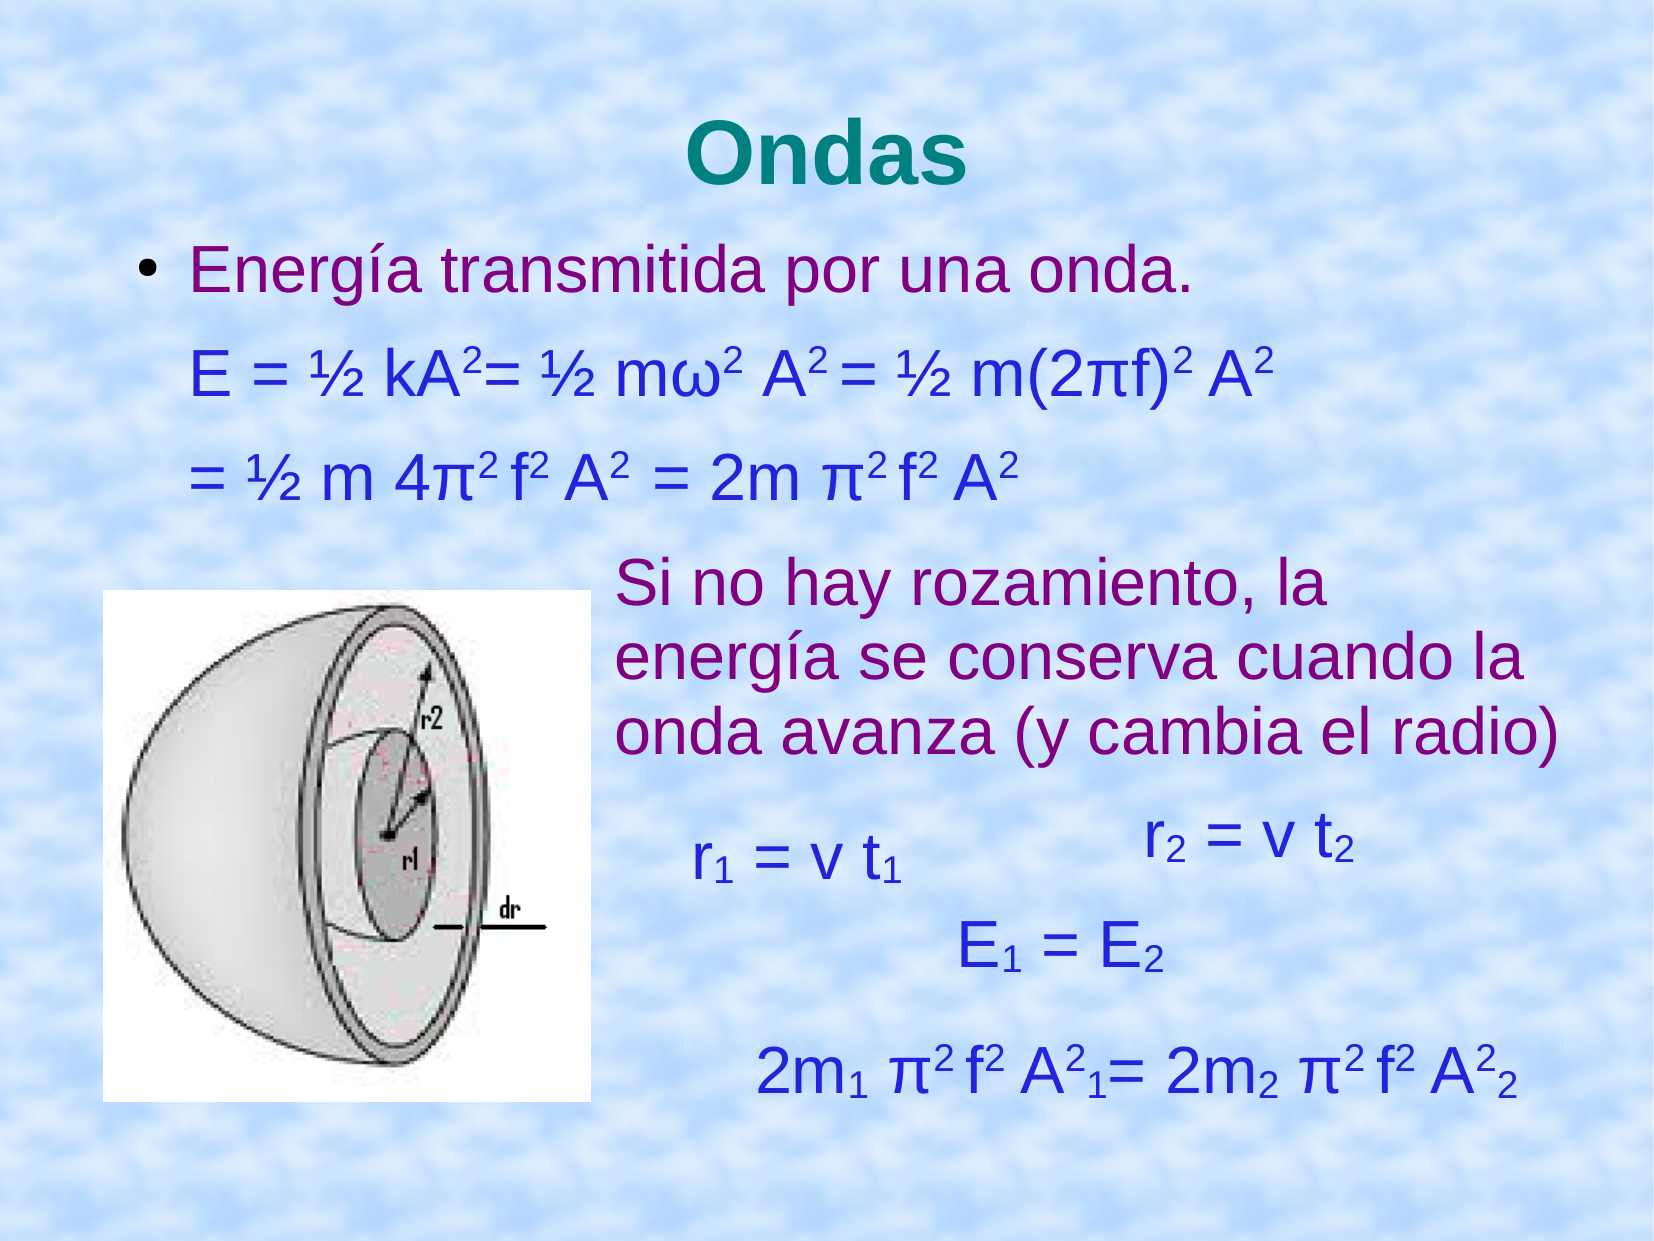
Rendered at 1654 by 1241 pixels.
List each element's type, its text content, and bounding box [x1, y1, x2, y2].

text_box r1 = v t1 [620, 818, 1054, 916]
picture [0, 0, 1654, 1241]
list Energía transmitida por una onda. E = ½ kA2= ½ mω2 A2 = ½ m(2πf)2 A2 = ½ m 4π2 f2 A2 = 2m π2 f2 A2 Si no hay rozamiento, la energía se conserva cuando la onda avanza (y cambia el radio) [118, 231, 1565, 1051]
text_box E1 = E2 [885, 907, 1320, 1004]
title Ondas [82, 49, 1571, 257]
text_box 2m1 π2 f2 A21= 2m2 π2 f2 A22 [684, 1033, 1565, 1133]
text_box r2 = v t2 [1072, 797, 1506, 894]
